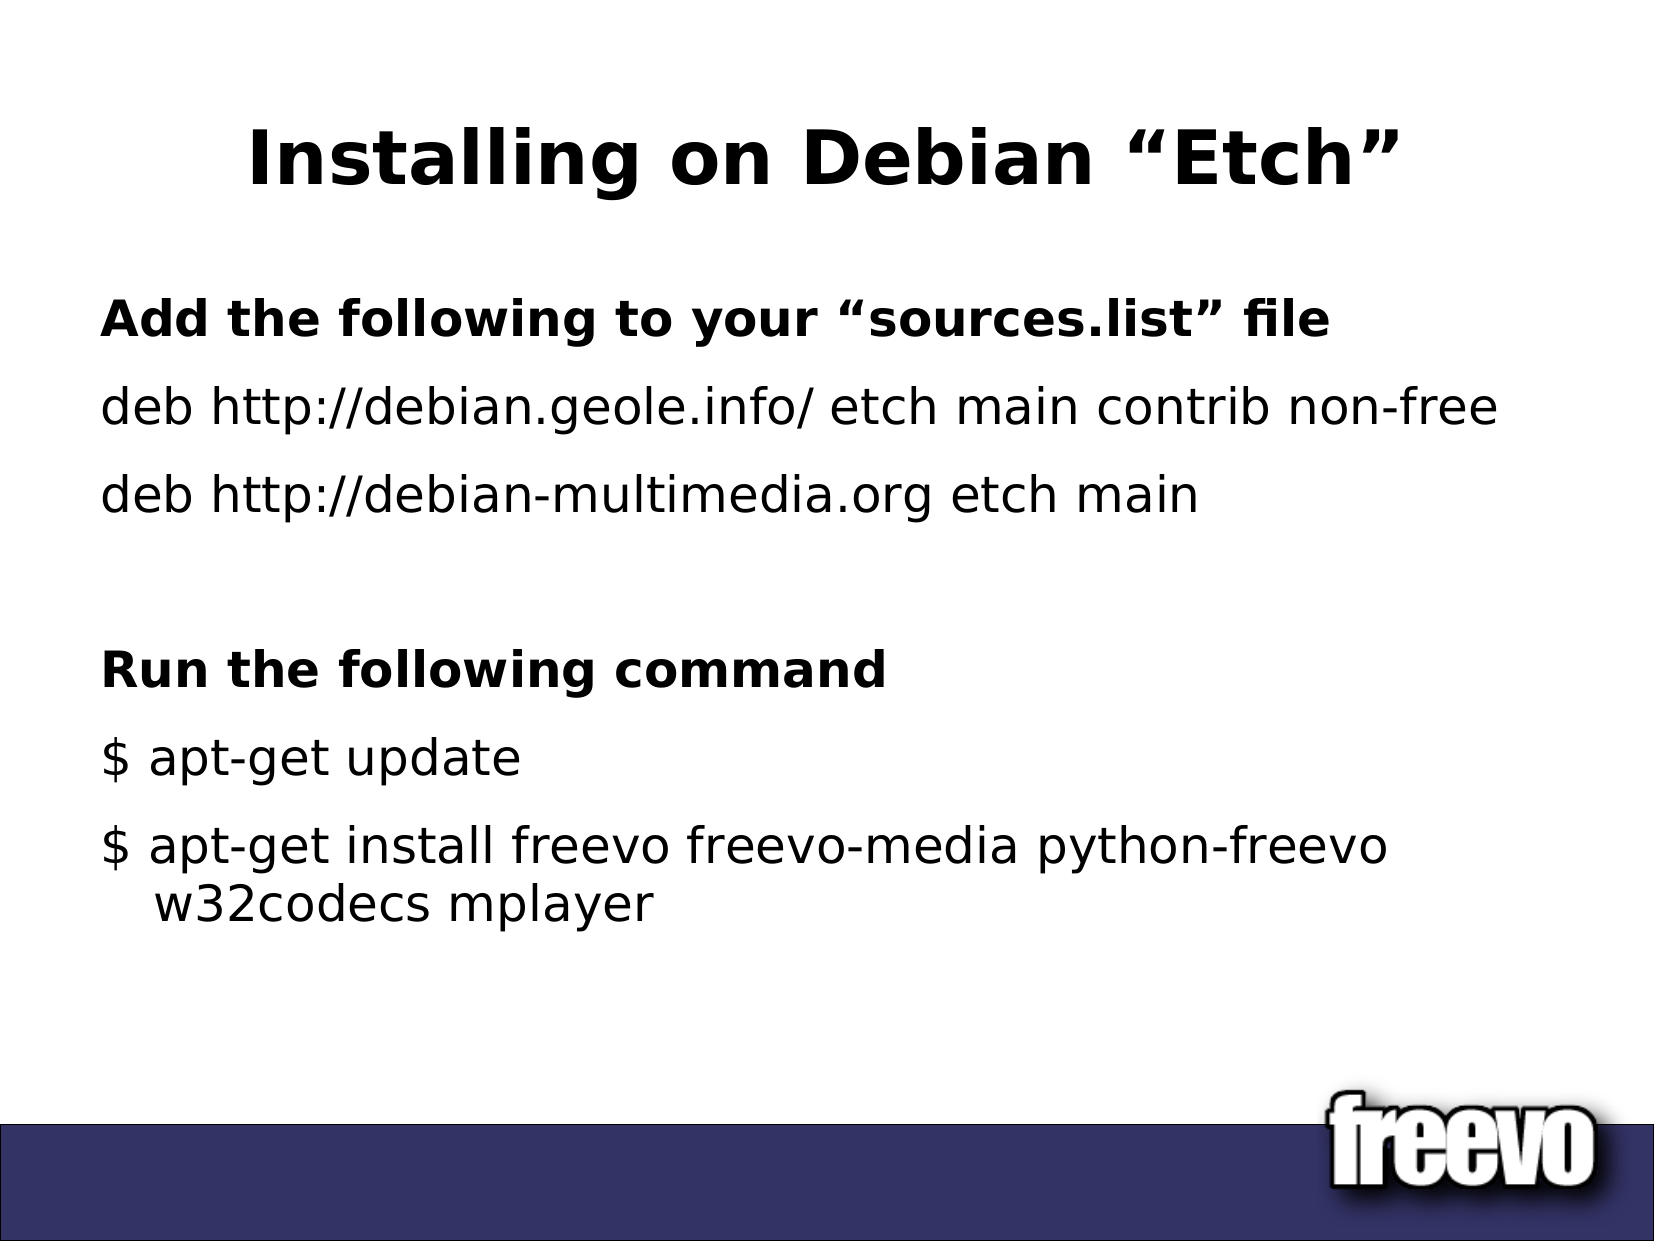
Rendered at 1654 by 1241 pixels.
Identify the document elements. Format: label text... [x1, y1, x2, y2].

text_box [0, 1124, 1654, 1241]
picture [1317, 1073, 1631, 1227]
list Add the following to your “sources.list” file deb http://debian.geole.info/ etch main contrib non-free deb http://debian-multimedia.org etch main Run the following command $ apt-get update $ apt-get install freevo freevo-media python-freevo w32codecs mplayer [82, 290, 1571, 1051]
title Installing on Debian “Etch” [82, 62, 1571, 256]
